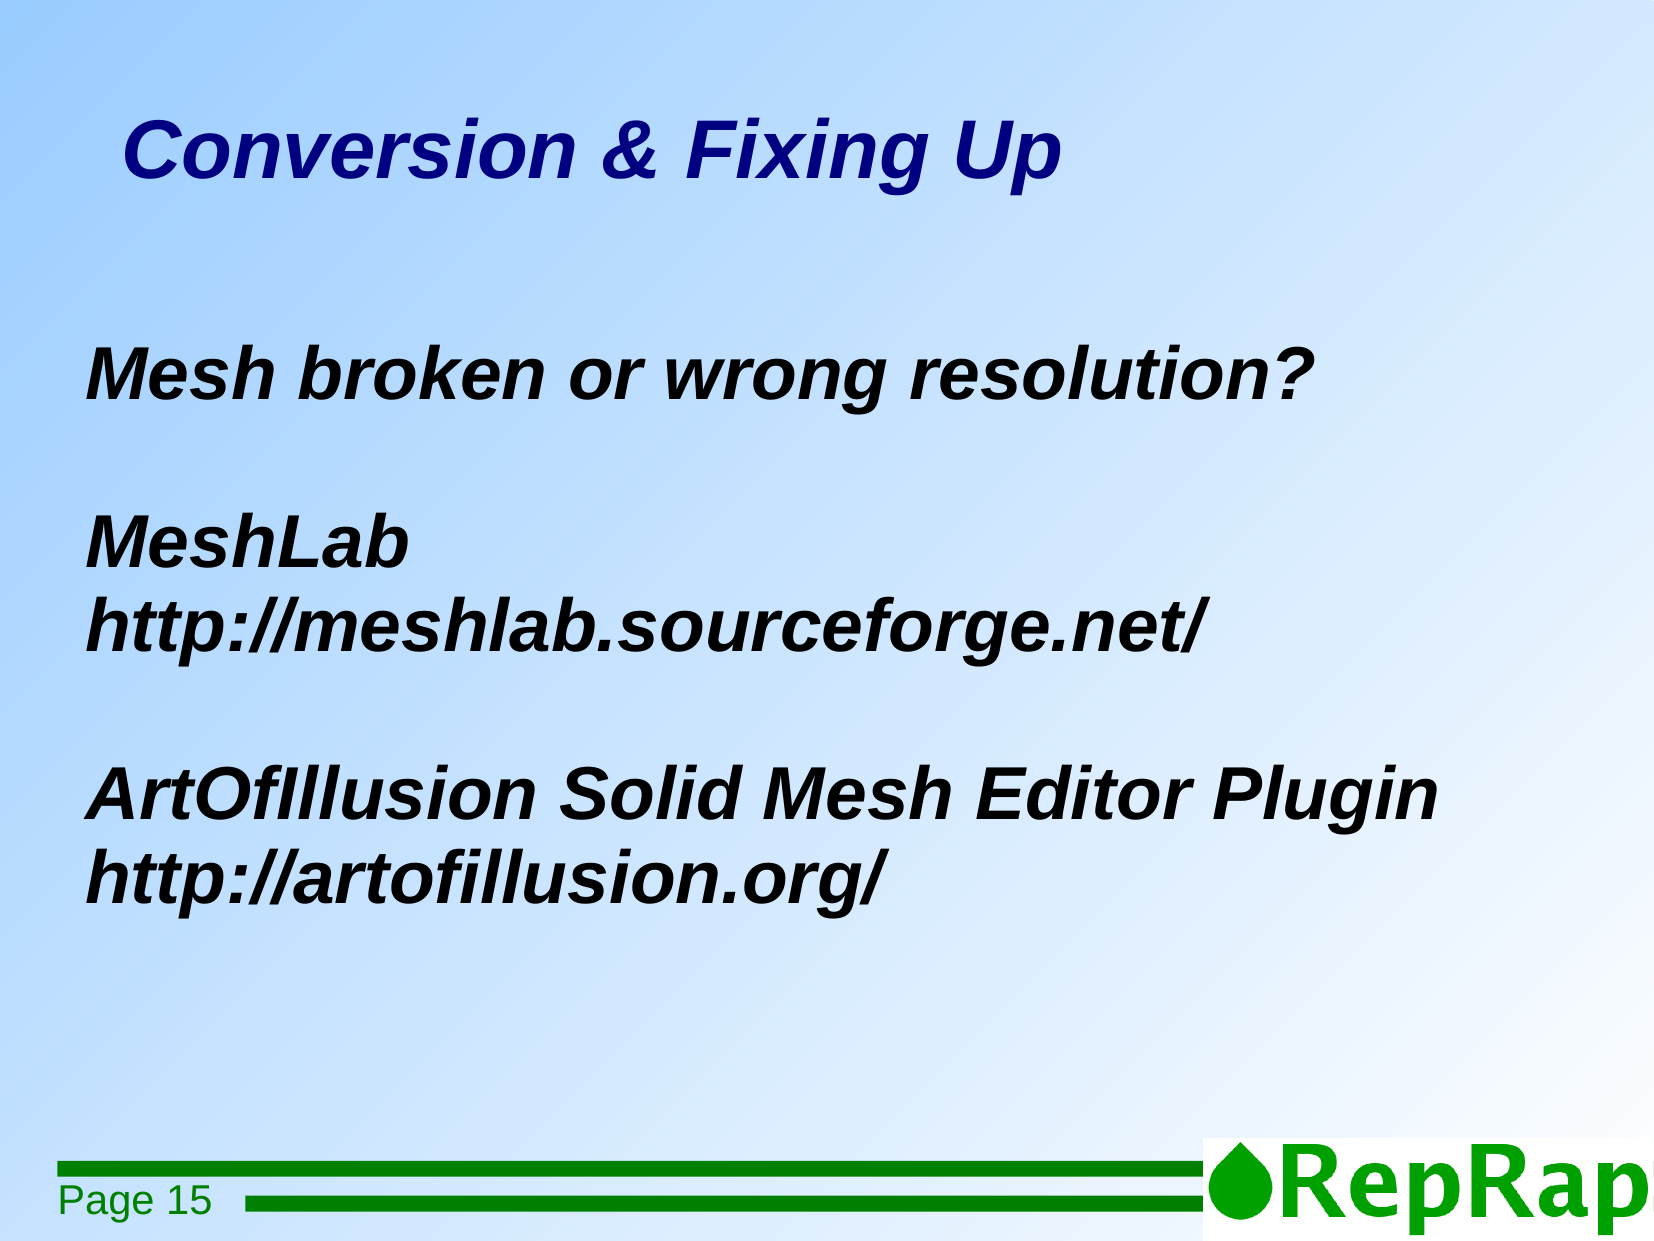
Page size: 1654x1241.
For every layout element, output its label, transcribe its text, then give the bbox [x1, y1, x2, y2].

picture [1203, 1138, 1654, 1241]
text_box Mesh broken or wrong resolution? MeshLab http://meshlab.sourceforge.net/ ArtOfIllusion Solid Mesh Editor Plugin http://artofillusion.org/ [85, 272, 1596, 1072]
title Conversion & Fixing Up [121, 46, 1534, 254]
